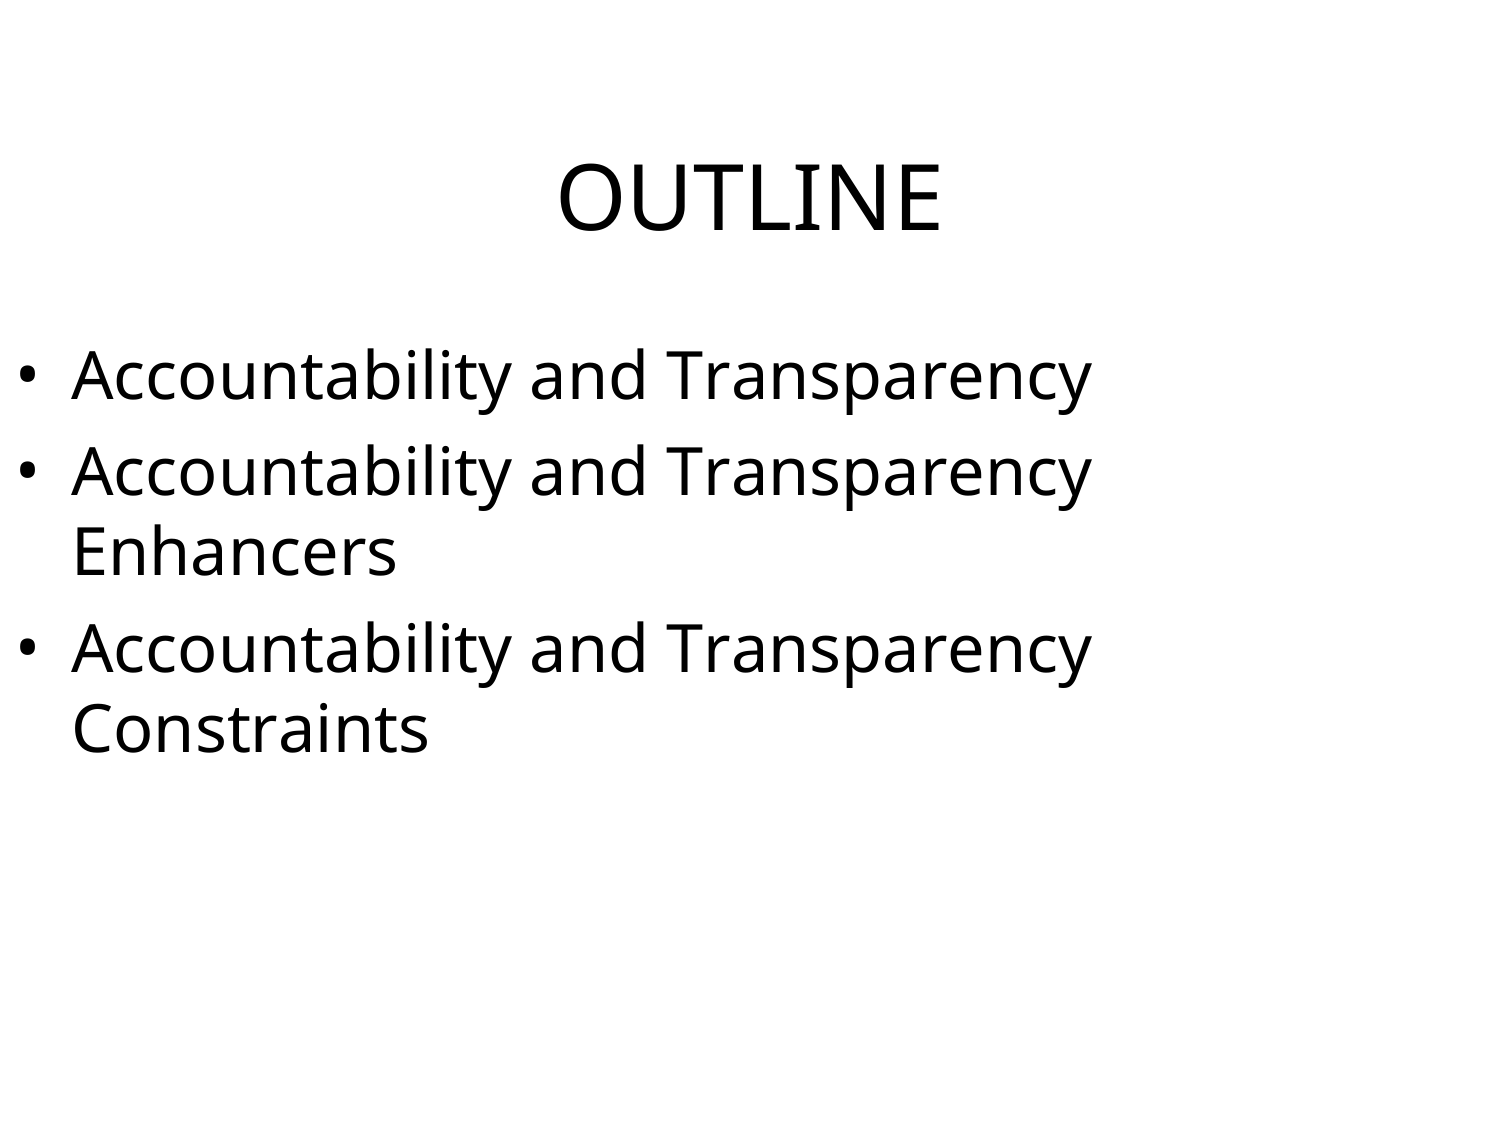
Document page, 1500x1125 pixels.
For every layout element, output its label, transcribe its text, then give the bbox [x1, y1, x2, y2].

title OUTLINE [112, 99, 1388, 288]
list Accountability and Transparency Accountability and Transparency Enhancers Accountability and Transparency Constraints [0, 324, 1450, 1001]
